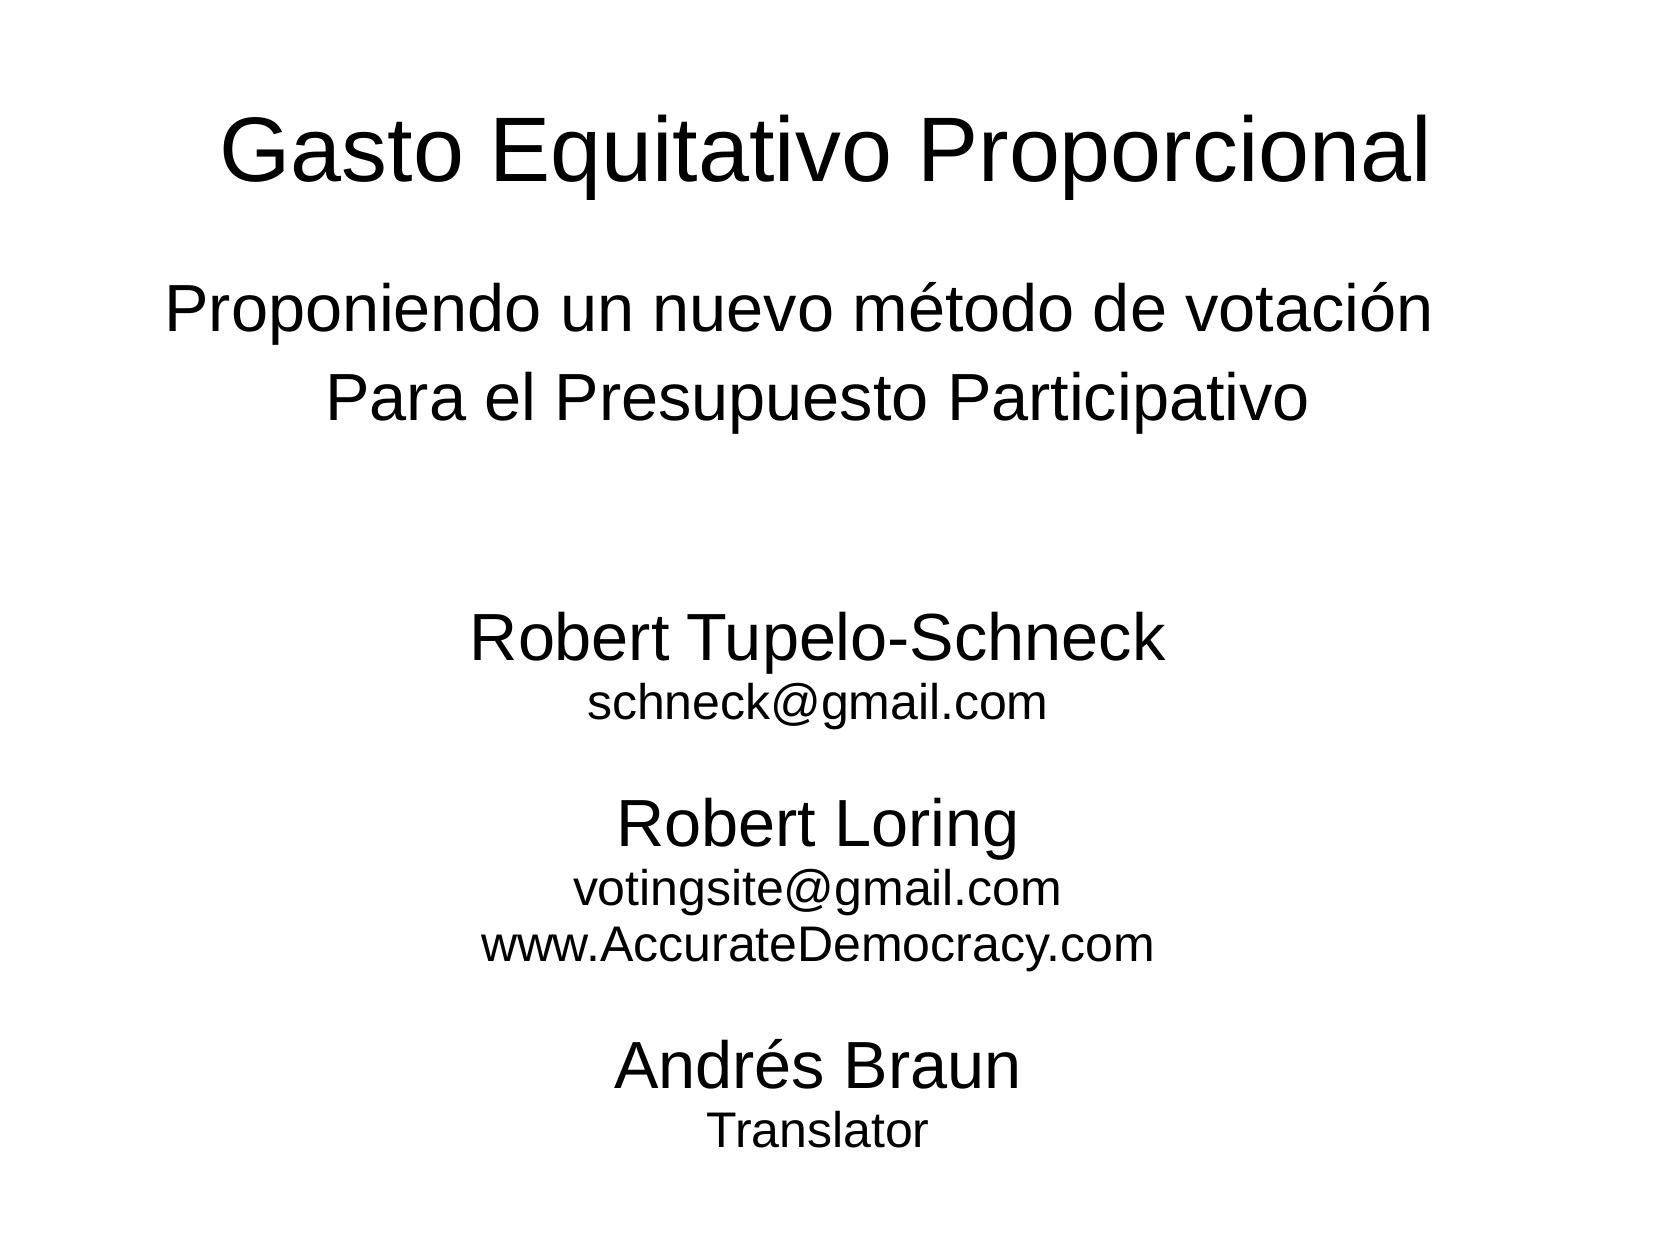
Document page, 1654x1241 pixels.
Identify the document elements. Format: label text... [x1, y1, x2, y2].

title Gasto Equitativo Proporcional [82, 0, 1571, 301]
text_box Proponiendo un nuevo método de votación Para el Presupuesto Participativo Robert Tupelo-Schneck schneck@gmail.com Robert Loring votingsite@gmail.com www.AccurateDemocracy.com Andrés Braun Translator [73, 271, 1563, 1158]
